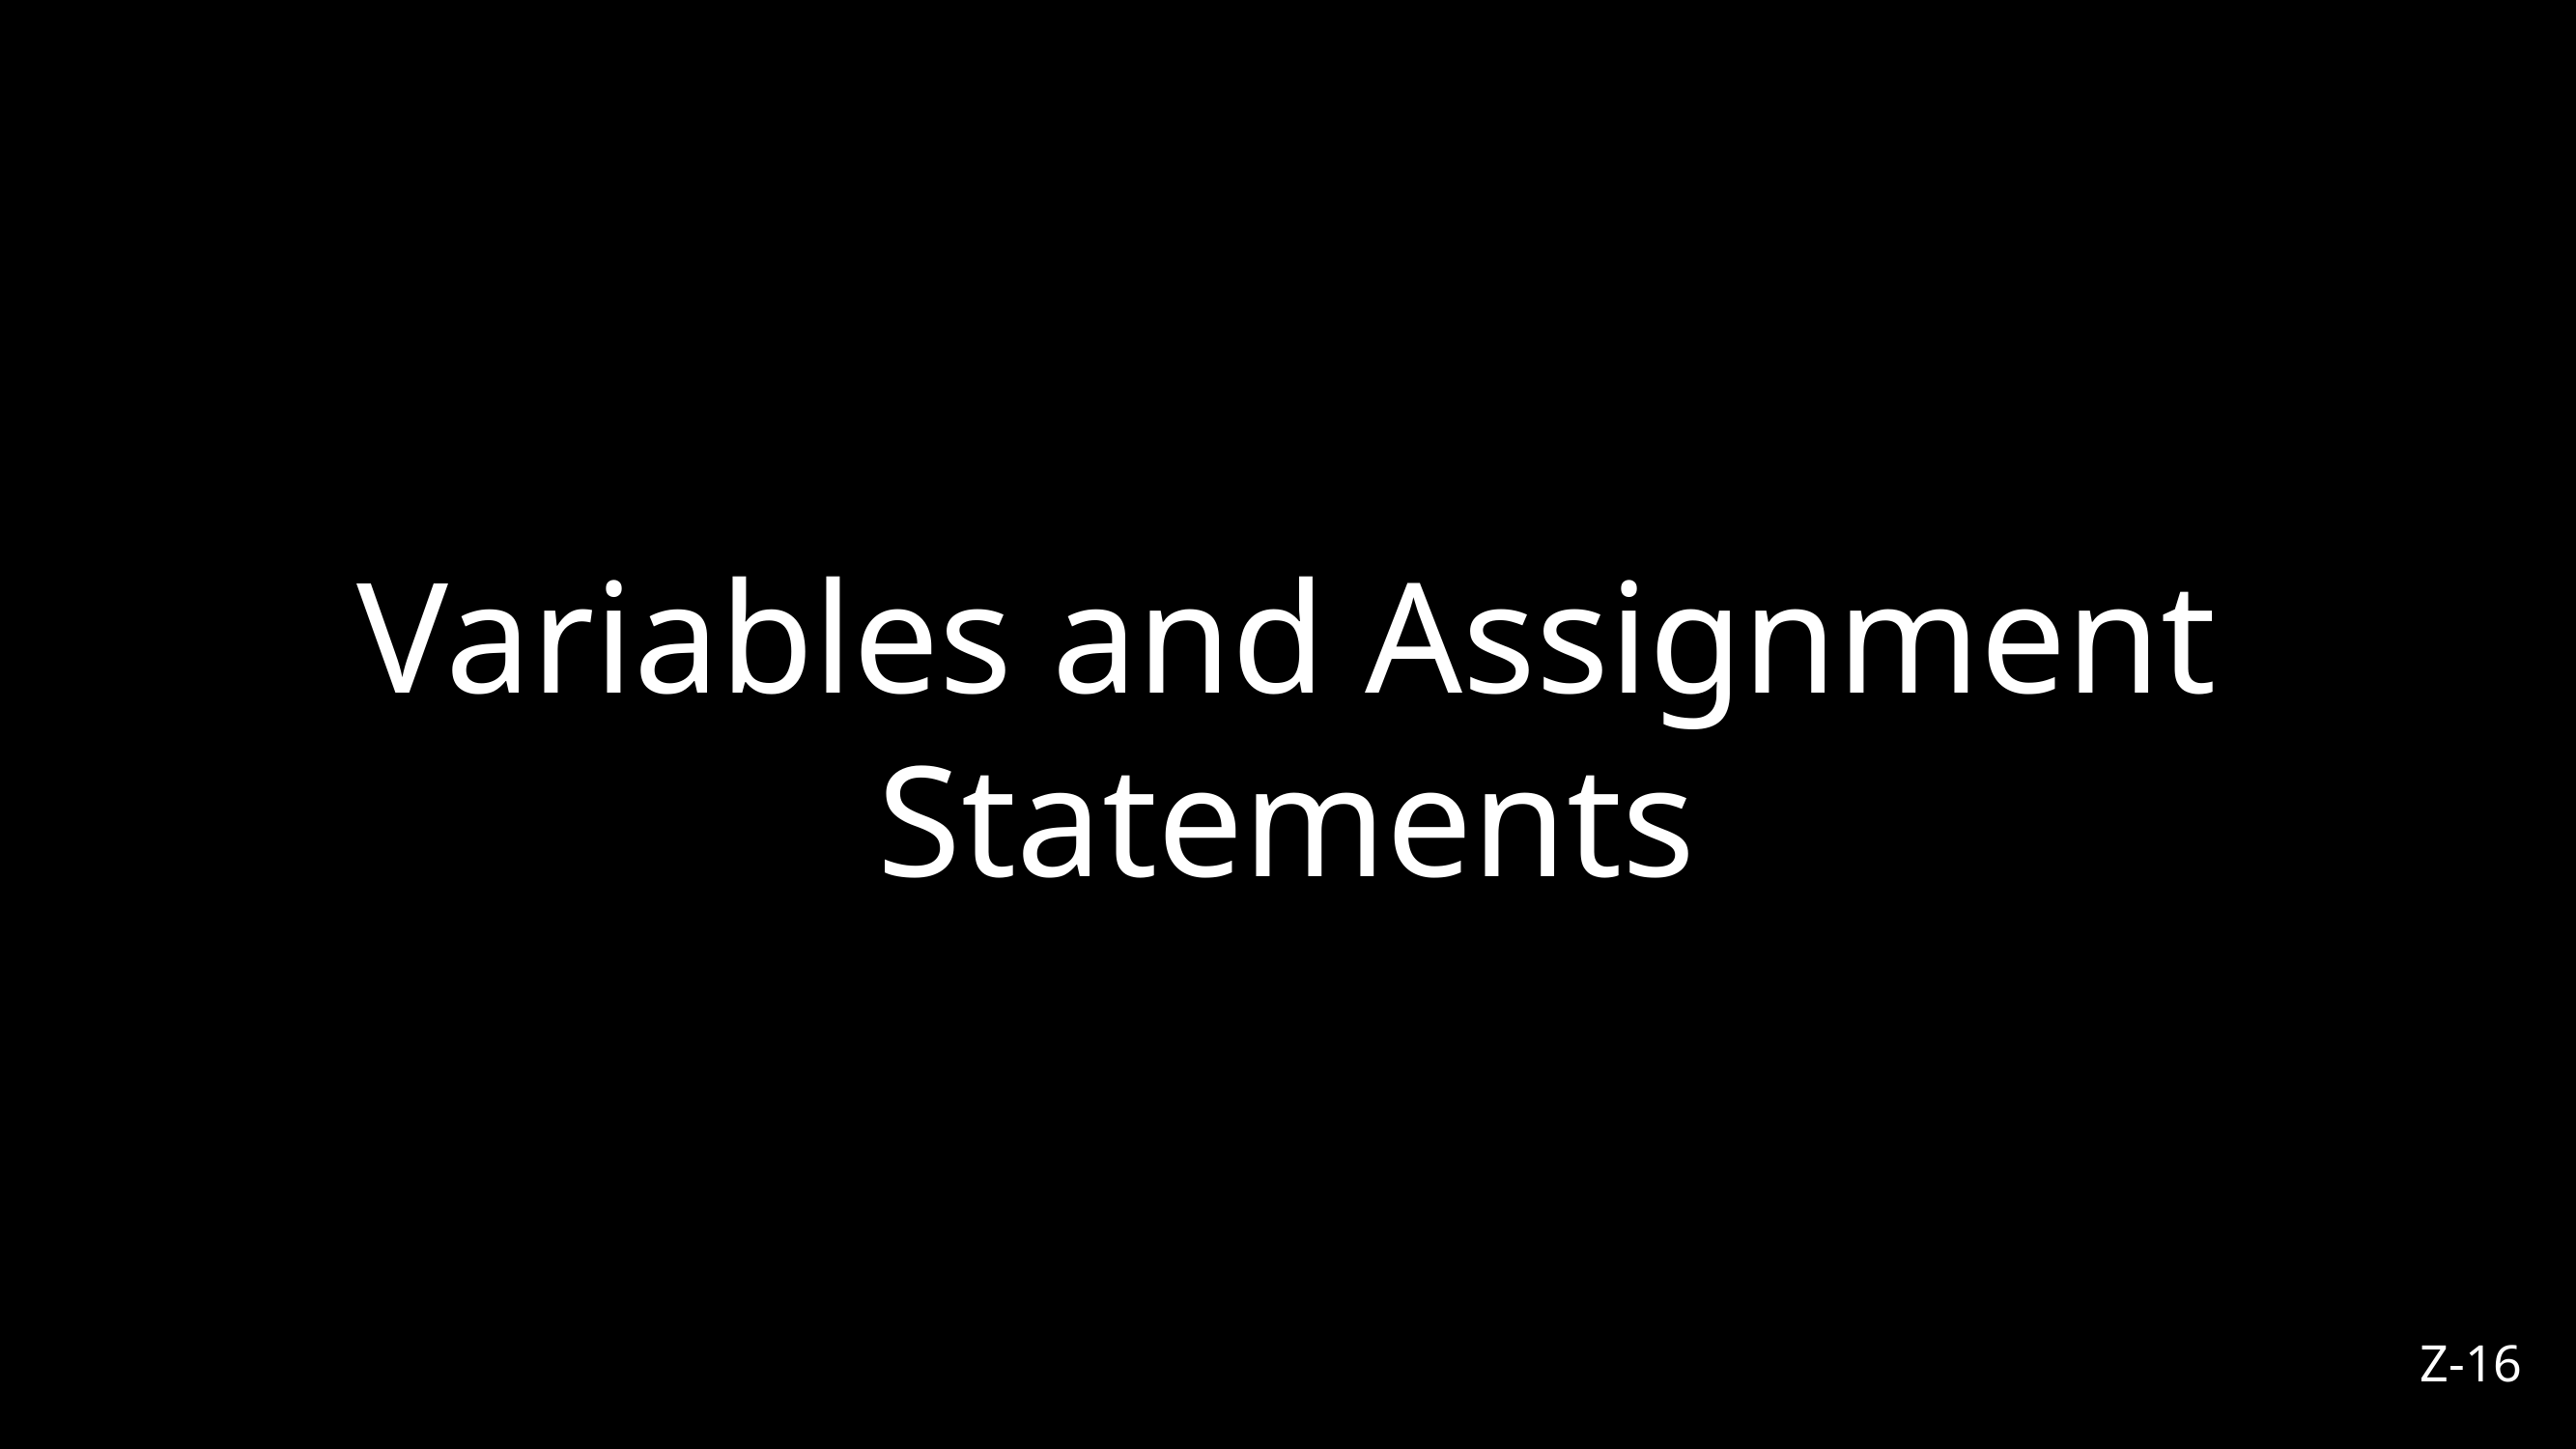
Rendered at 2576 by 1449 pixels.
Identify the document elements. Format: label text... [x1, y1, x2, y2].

title Variables and Assignment Statements [183, 440, 2392, 1007]
text_box Z-16 [2420, 1331, 2523, 1392]
